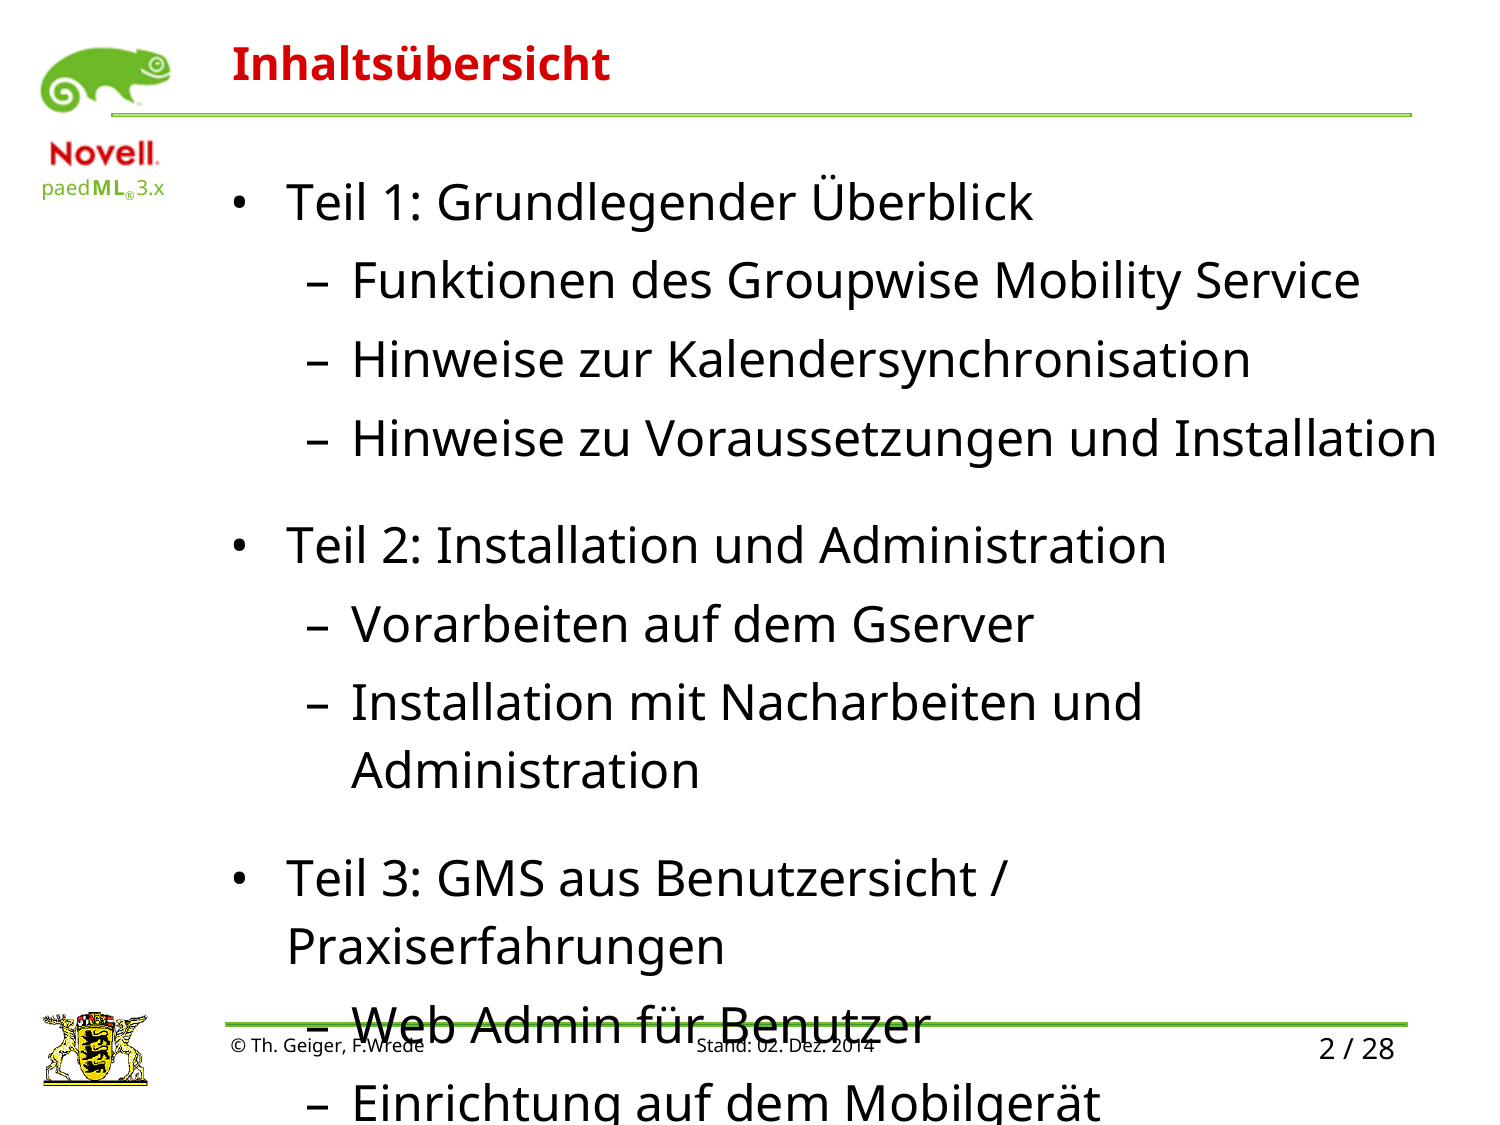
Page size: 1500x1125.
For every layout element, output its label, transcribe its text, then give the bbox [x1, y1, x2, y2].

list Teil 1: Grundlegender Überblick Funktionen des Groupwise Mobility Service Hinweise zur Kalendersynchronisation Hinweise zu Voraussetzungen und Installation Teil 2: Installation und Administration Vorarbeiten auf dem Gserver Installation mit Nacharbeiten und Administration Teil 3: GMS aus Benutzersicht / Praxiserfahrungen Web Admin für Benutzer Einrichtung auf dem Mobilgerät Wichtig: GMS ist momentan nicht Bestandteil der paedML → Es besteht kein Support-Anspruch! [230, 166, 1441, 1125]
picture [41, 1011, 148, 1088]
picture [26, 30, 184, 188]
title Inhaltsübersicht [232, 0, 1388, 126]
